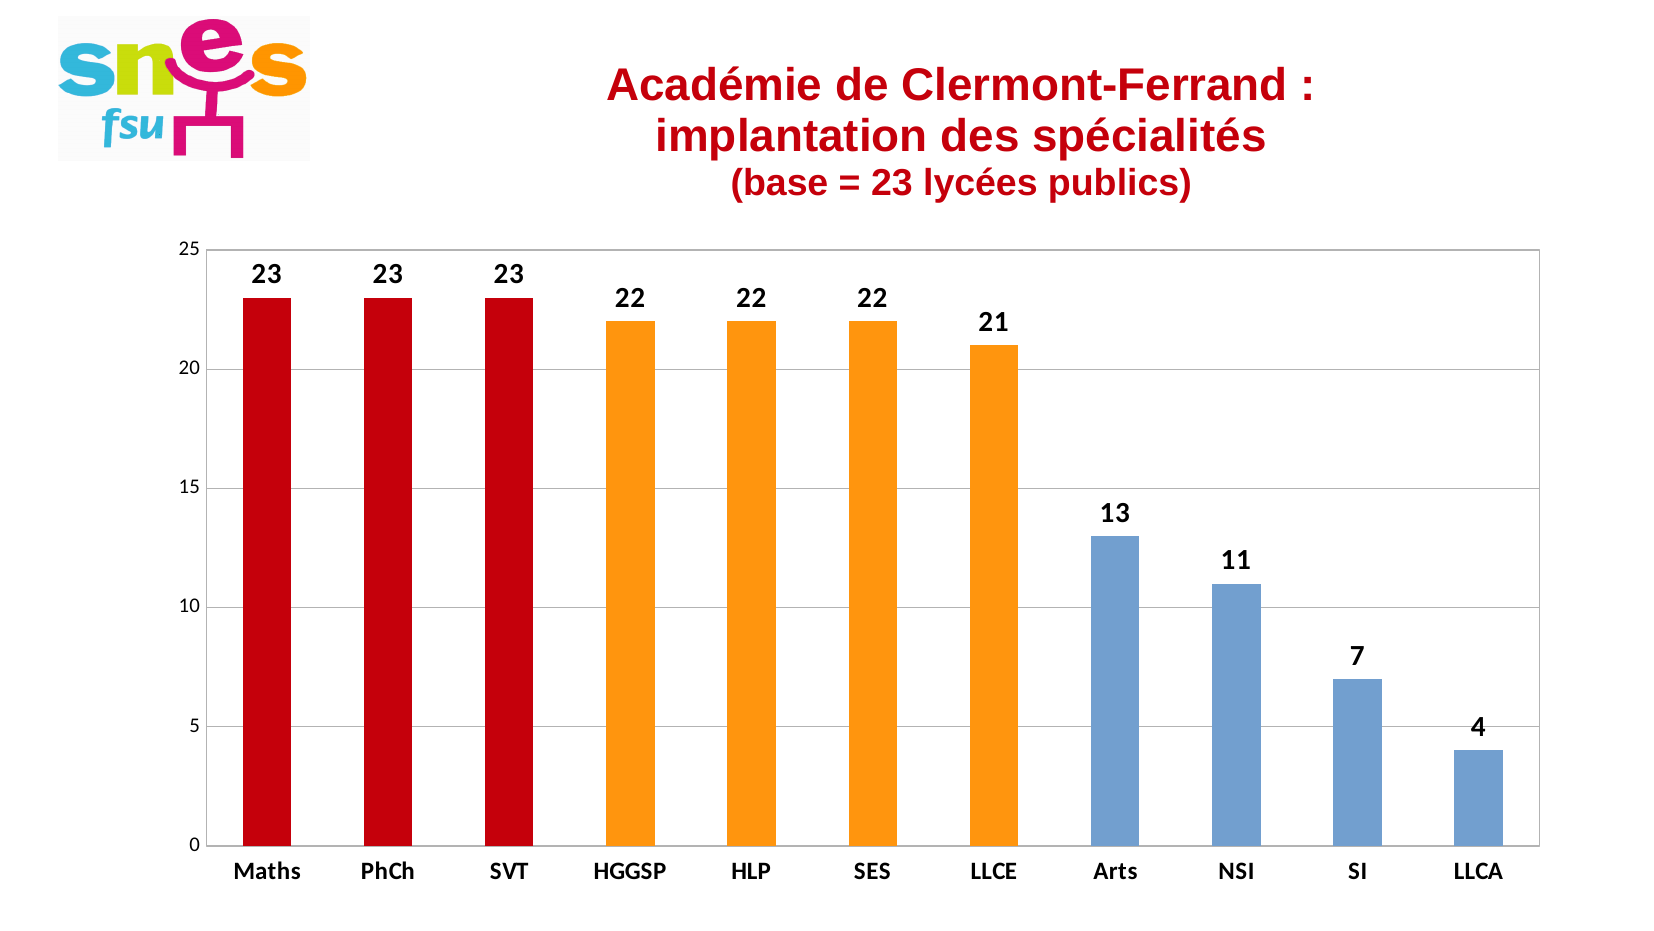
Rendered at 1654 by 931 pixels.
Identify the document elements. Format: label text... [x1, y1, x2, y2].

picture [58, 17, 310, 161]
text_box Académie de Clermont-Ferrand : implantation des spécialités (base = 23 lycées publics) [293, 51, 1629, 212]
chart [150, 226, 1568, 900]
